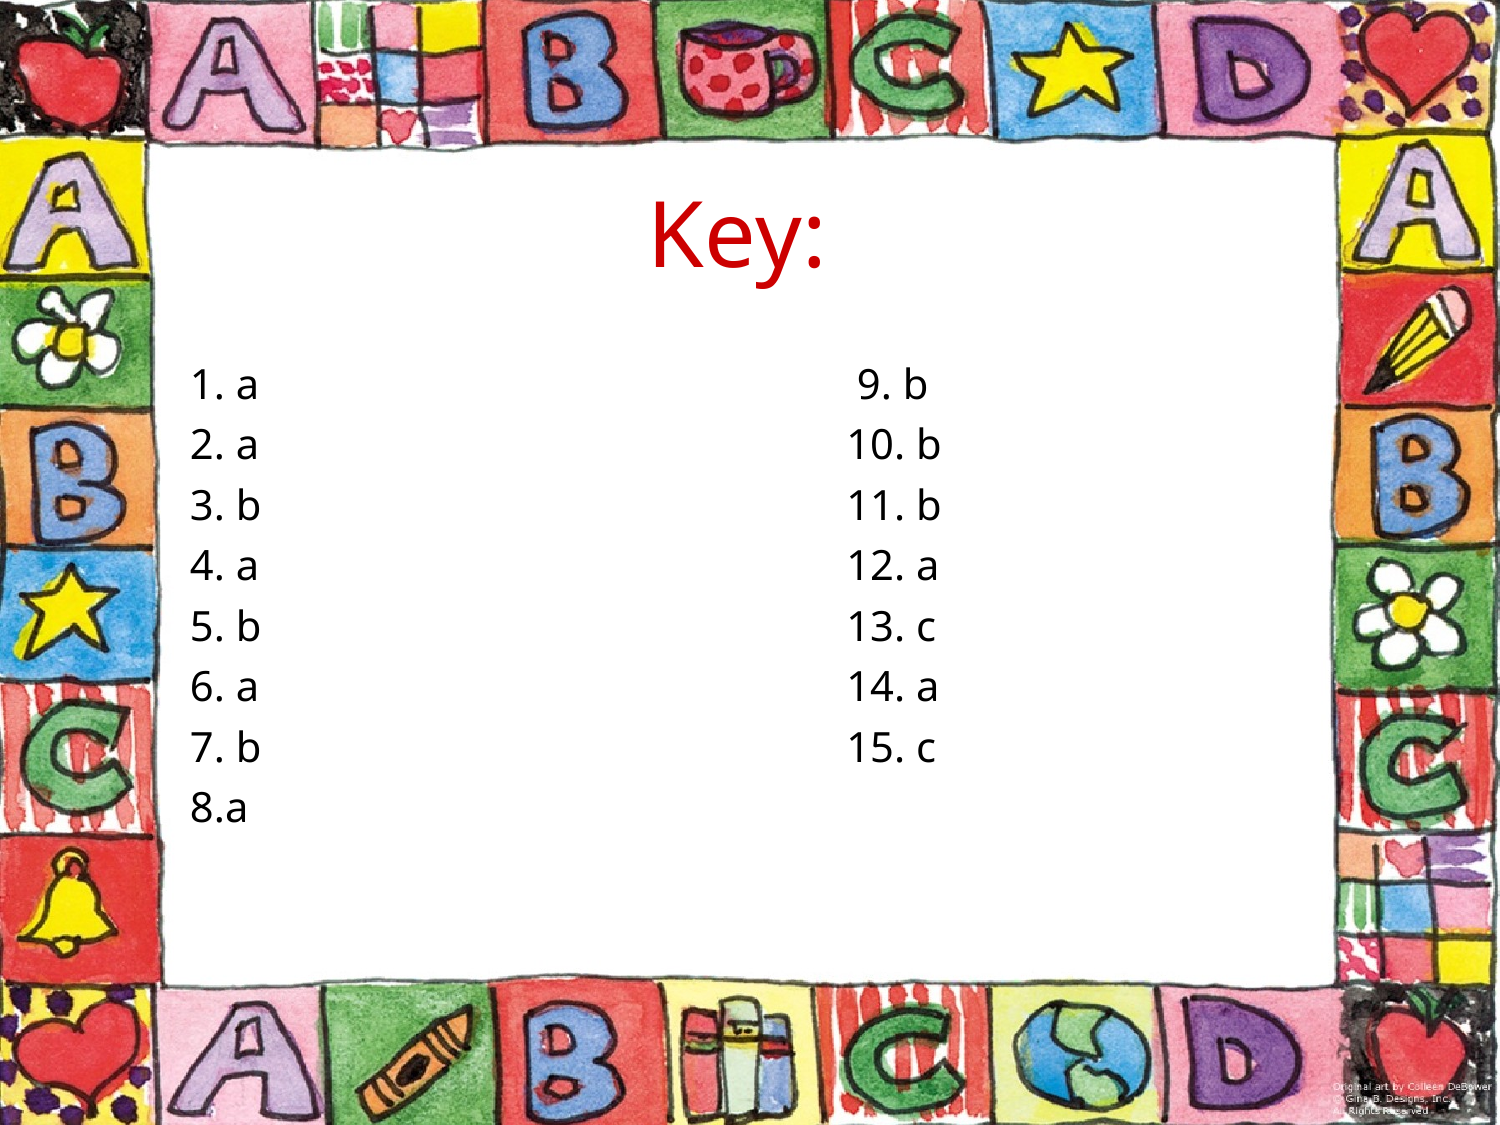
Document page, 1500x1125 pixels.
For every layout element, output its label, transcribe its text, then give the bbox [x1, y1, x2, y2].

list 1. a 9. b 2. a 10. b 3. b 11. b 4. a 12. a 5. b 13. c 6. a 14. a 7. b 15. c 8.a [174, 350, 1326, 951]
title Key: [149, 137, 1325, 325]
picture [0, 0, 1500, 1125]
